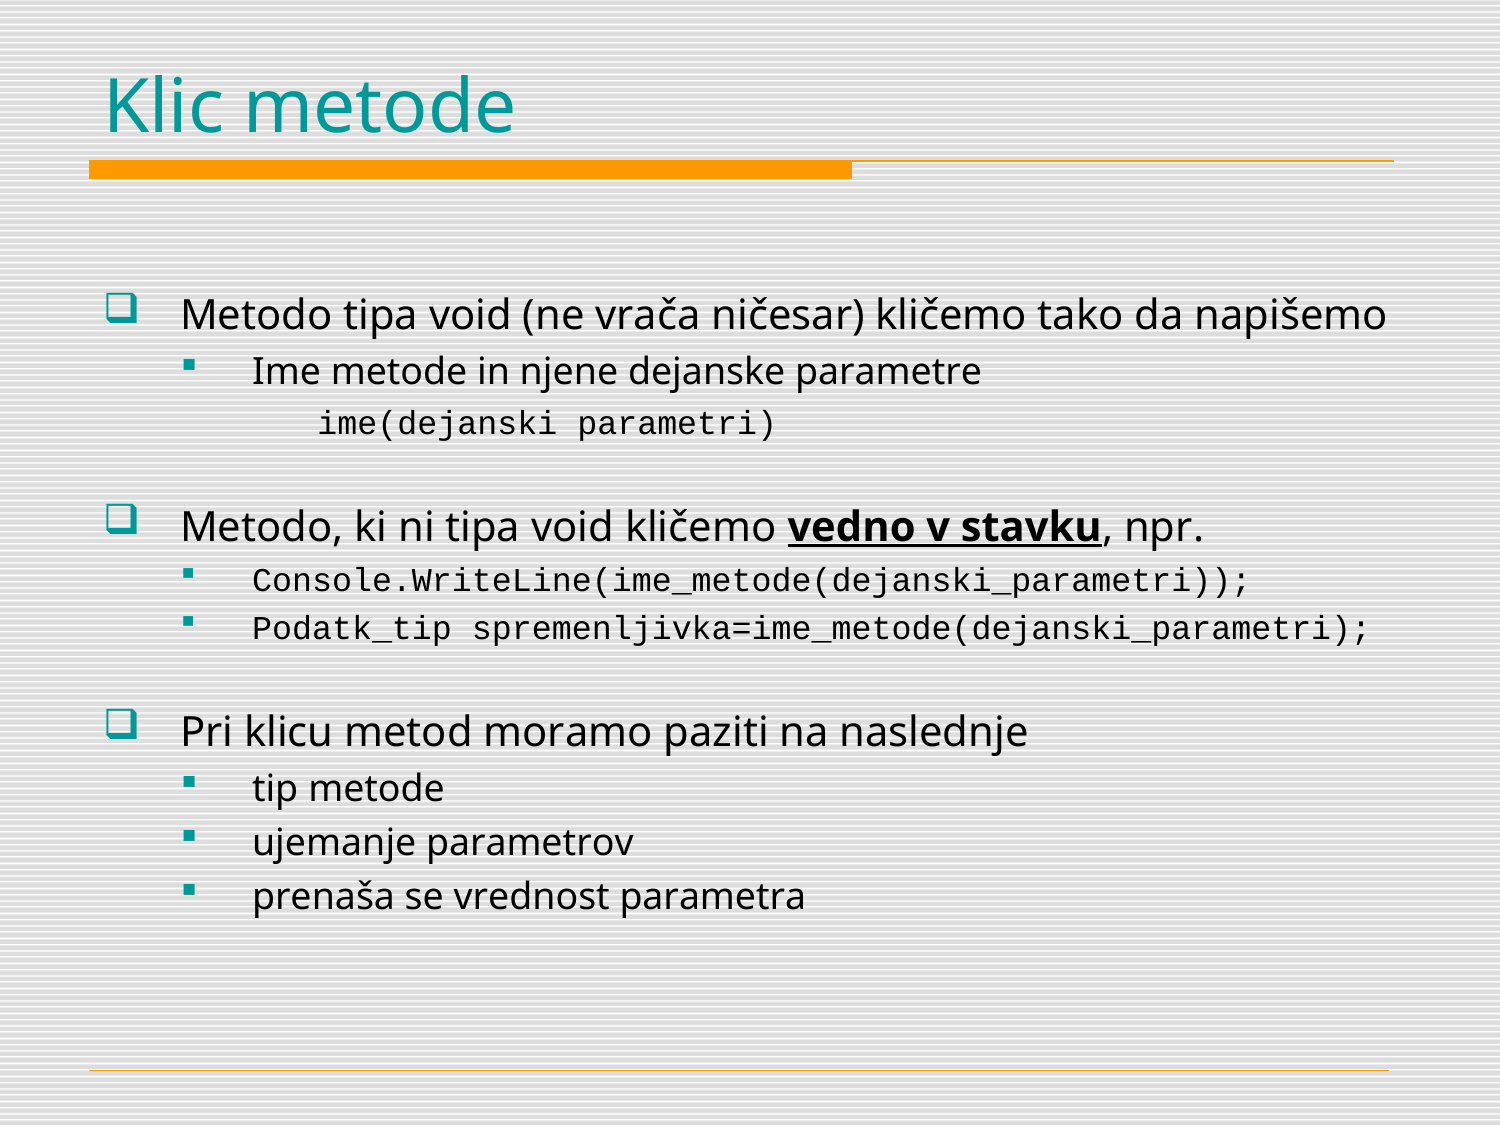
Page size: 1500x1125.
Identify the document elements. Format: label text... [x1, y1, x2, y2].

picture [0, 0, 1500, 1125]
list Metodo tipa void (ne vrača ničesar) kličemo tako da napišemo Ime metode in njene dejanske parametre ime(dejanski parametri) Metodo, ki ni tipa void kličemo vedno v stavku, npr. Console.WriteLine(ime_metode(dejanski_parametri)); Podatk_tip spremenljivka=ime_metode(dejanski_parametri); Pri klicu metod moramo paziti na naslednje tip metode ujemanje parametrov prenaša se vrednost parametra [88, 220, 1471, 1059]
title Klic metode [88, 42, 1401, 155]
